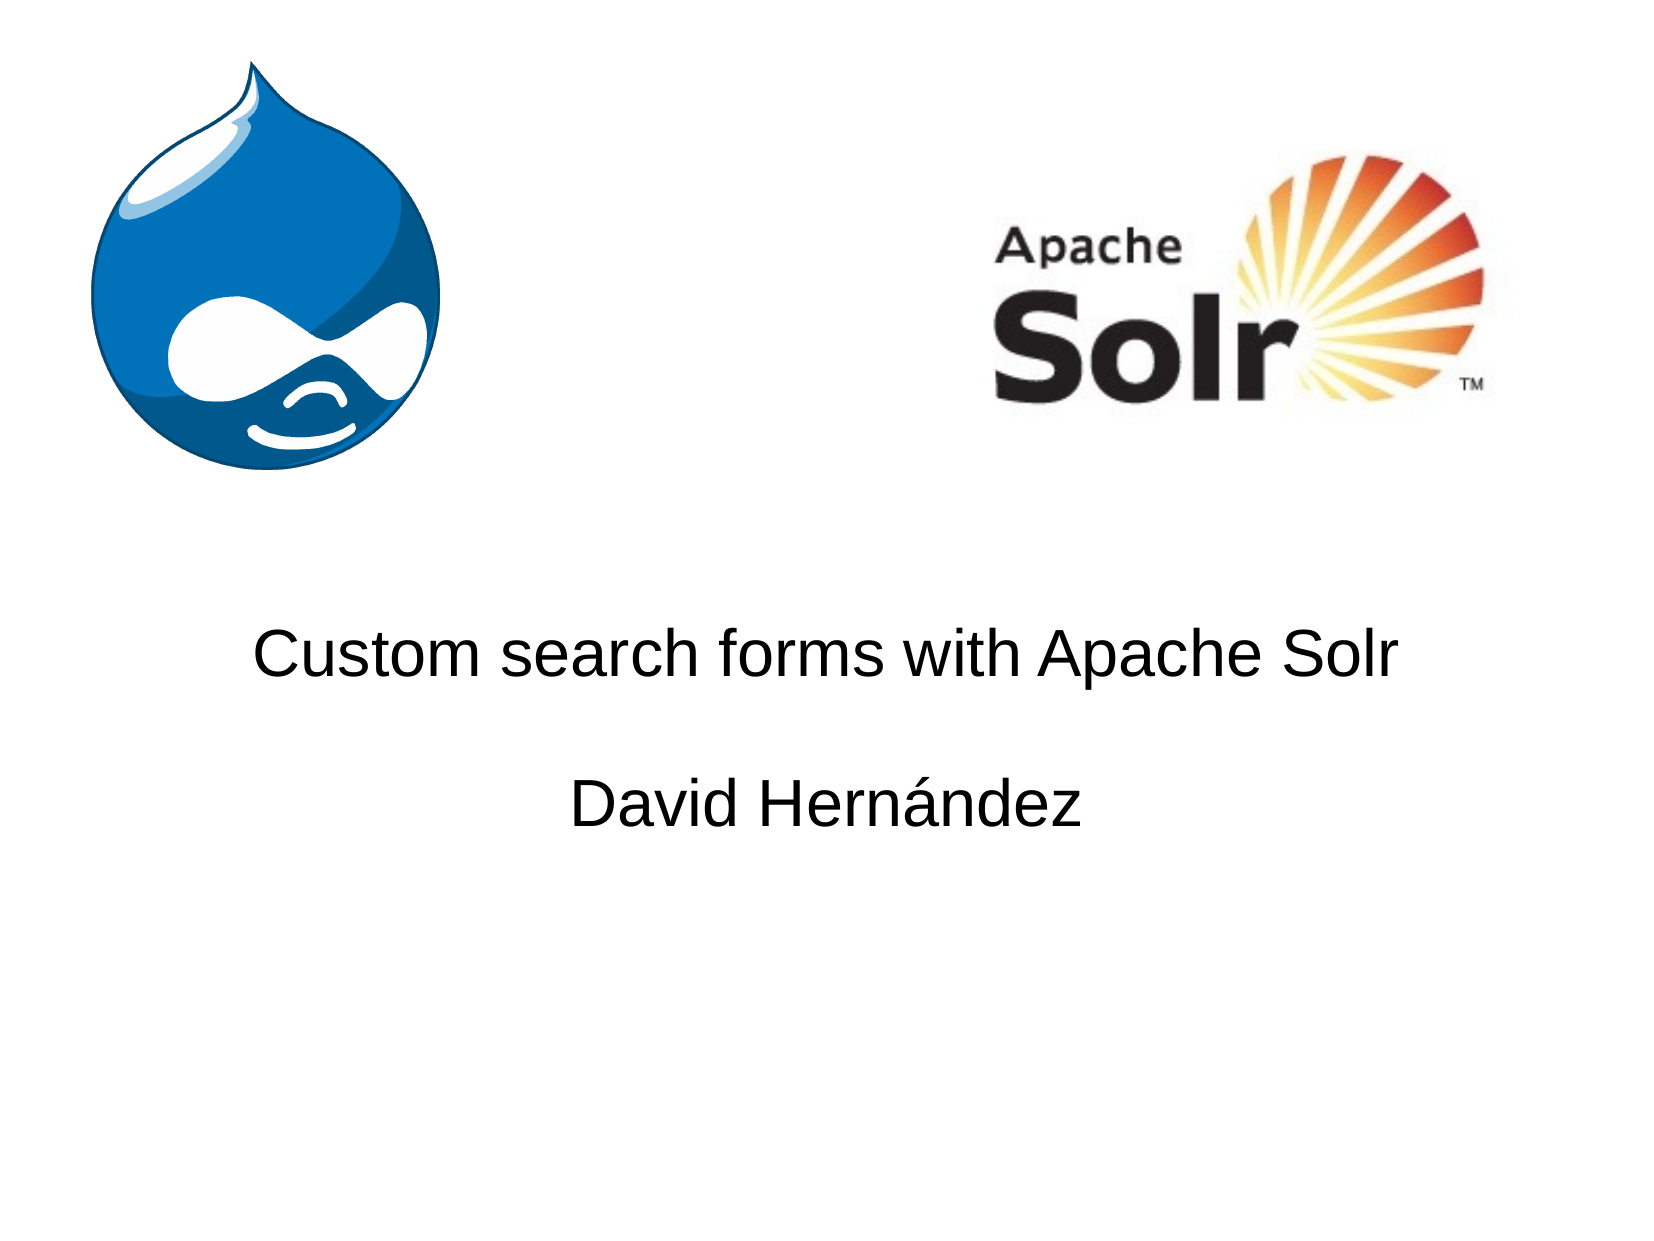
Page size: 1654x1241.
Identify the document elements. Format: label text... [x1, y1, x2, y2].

picture [88, 58, 443, 473]
subtitle Custom search forms with Apache Solr David Hernández [82, 56, 1571, 1102]
picture [944, 117, 1535, 443]
